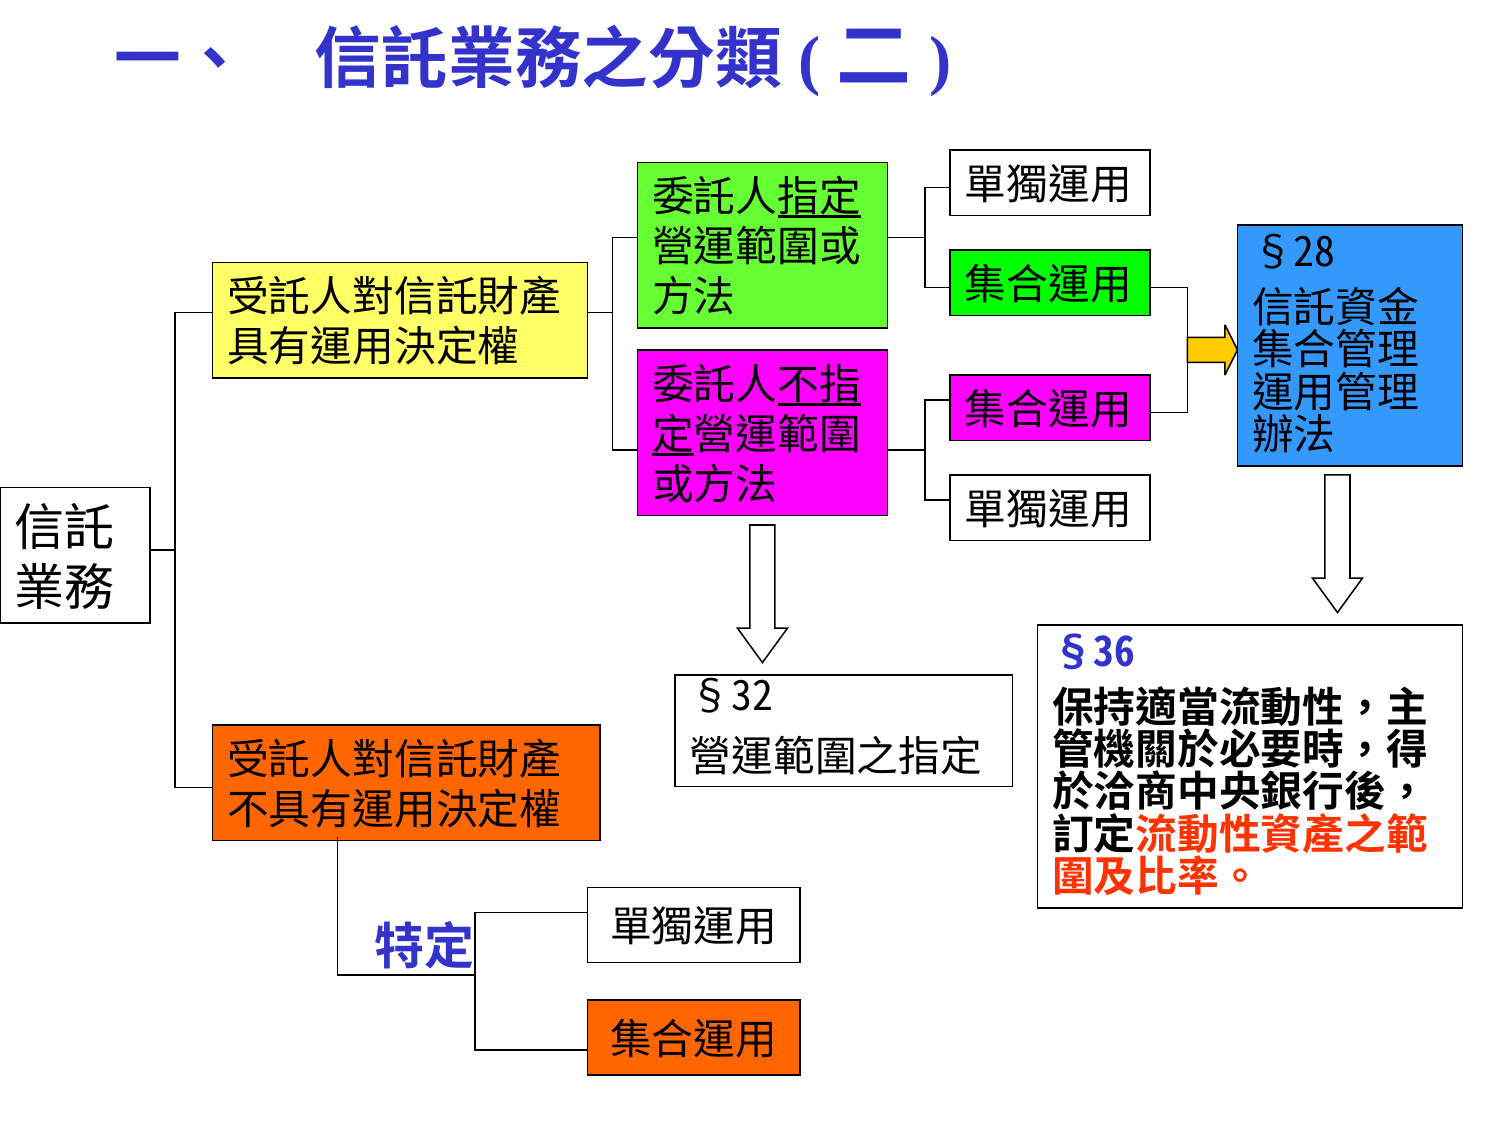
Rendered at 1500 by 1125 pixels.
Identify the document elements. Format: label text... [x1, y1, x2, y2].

text_box 單獨運用 [950, 474, 1151, 541]
text_box 集合運用 [587, 999, 800, 1075]
text_box §32 營運範圍之指定 [674, 674, 1013, 787]
text_box §36 保持適當流動性，主管機關於必要時，得於洽商中央銀行後，訂定流動性資產之範圍及比率。 [1037, 624, 1463, 909]
text_box §28 信託資金集合管理運用管理辦法 [1237, 224, 1463, 466]
text_box 信託業務 [0, 487, 151, 623]
text_box [1187, 324, 1237, 376]
text_box 委託人指定營運範圍或方法 [637, 162, 888, 328]
text_box 集合運用 [950, 249, 1151, 316]
text_box 特定 [360, 906, 490, 983]
text_box 一、 信託業務之分類(二) [99, 0, 1213, 106]
text_box 受託人對信託財產具有運用決定權 [212, 262, 588, 378]
text_box 單獨運用 [587, 887, 800, 963]
text_box 受託人對信託財產不具有運用決定權 [212, 724, 601, 841]
text_box 單獨運用 [950, 149, 1151, 216]
text_box 委託人不指定營運範圍或方法 [637, 350, 888, 516]
text_box 集合運用 [950, 375, 1151, 441]
